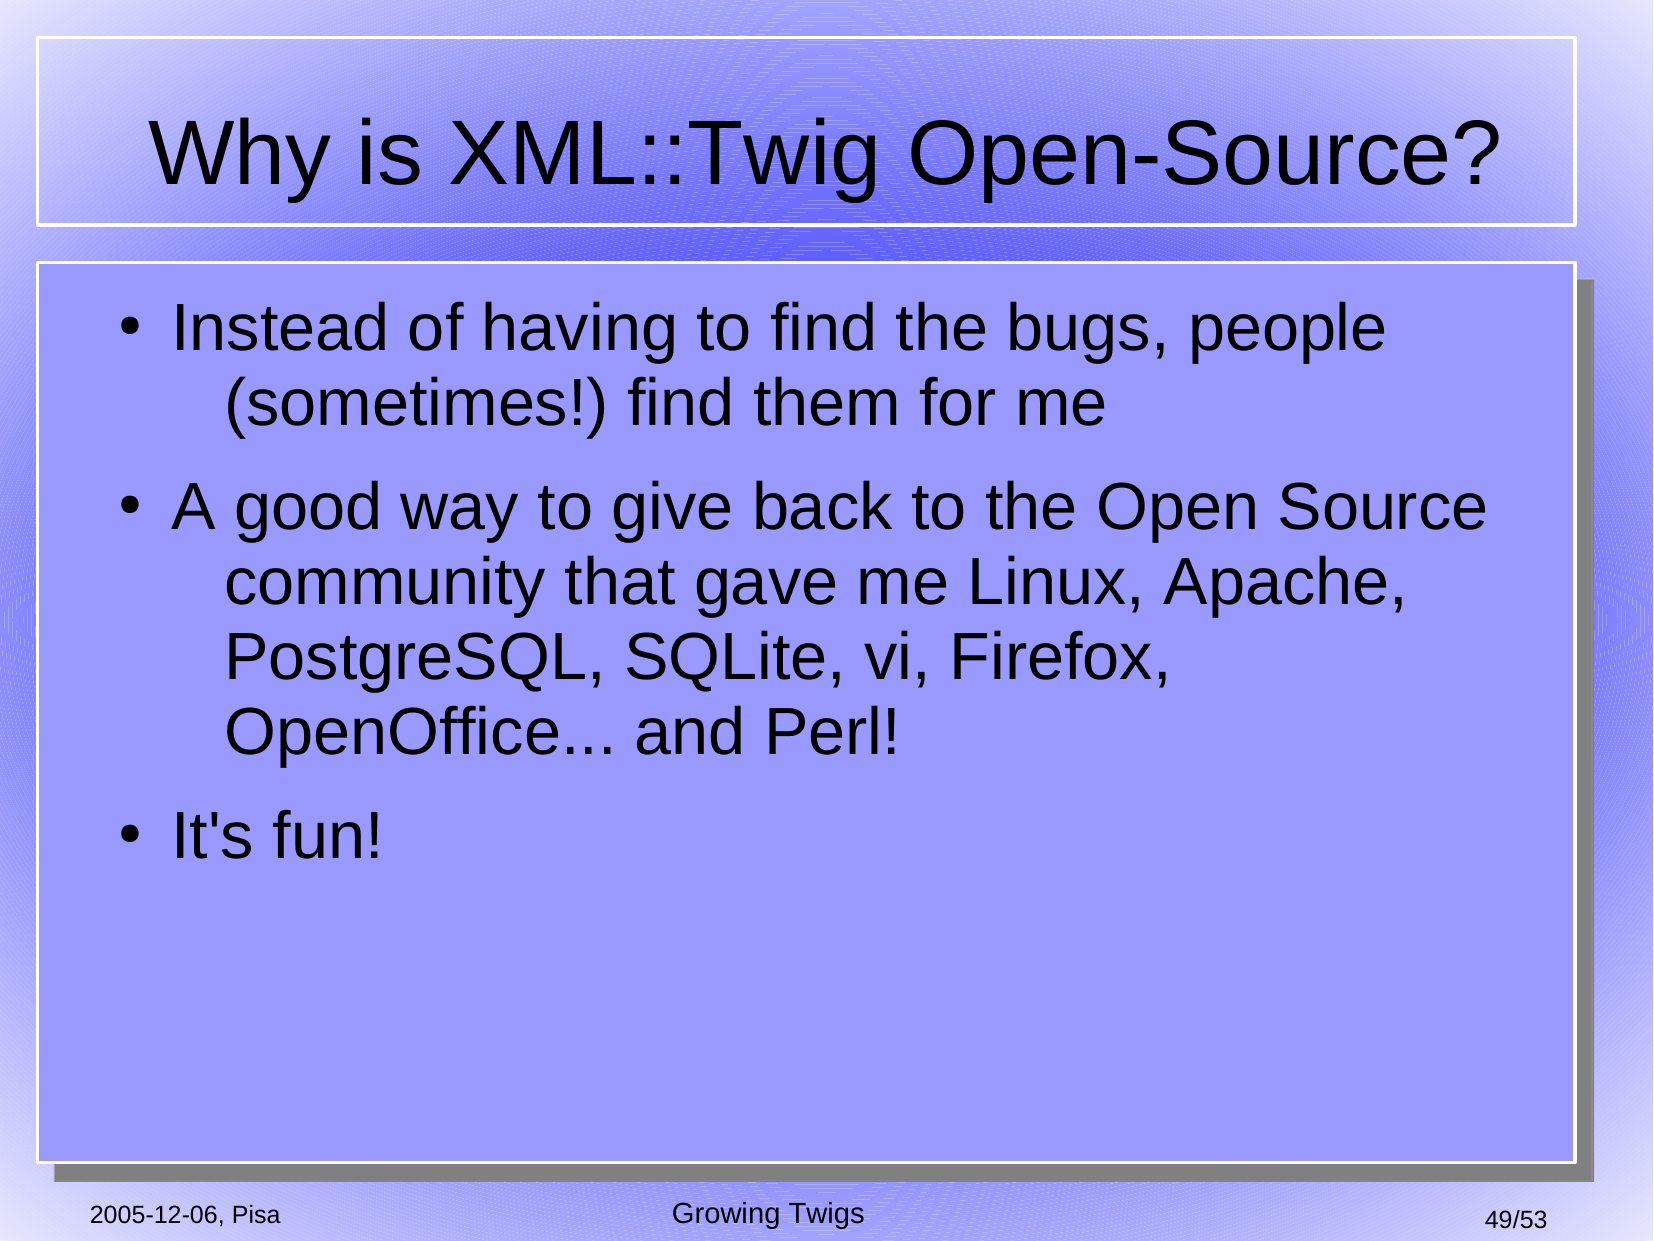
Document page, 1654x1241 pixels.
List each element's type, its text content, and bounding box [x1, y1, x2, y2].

list Instead of having to find the bugs, people (sometimes!) find them for me A good way to give back to the Open Source community that gave me Linux, Apache, PostgreSQL, SQLite, vi, Firefox, OpenOffice... and Perl! It's fun! [82, 290, 1571, 1126]
title Why is XML::Twig Open-Source? [82, 49, 1571, 257]
